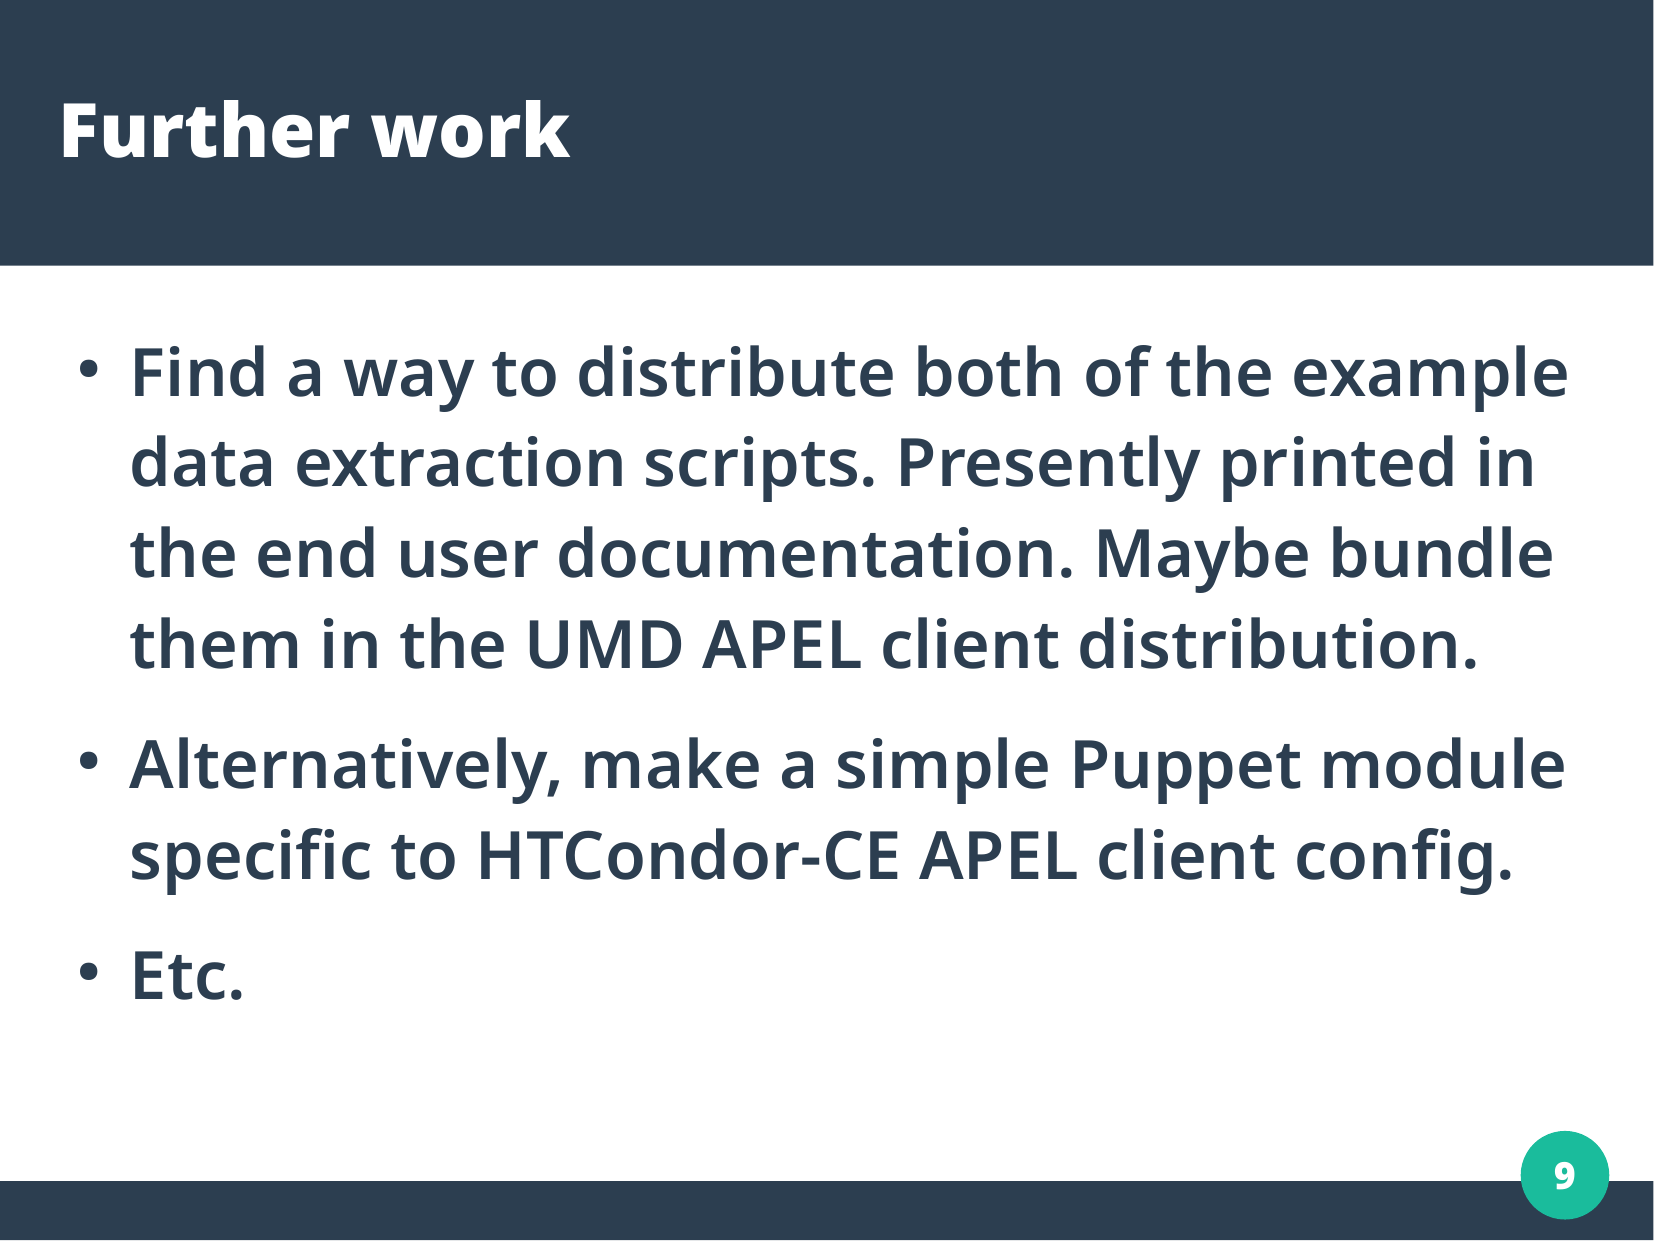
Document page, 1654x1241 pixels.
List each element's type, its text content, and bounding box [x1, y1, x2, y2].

list Find a way to distribute both of the example data extraction scripts. Presently printed in the end user documentation. Maybe bundle them in the UMD APEL client distribution. Alternatively, make a simple Puppet module specific to HTCondor-CE APEL client config. Etc. [59, 324, 1595, 1152]
title Further work [59, 49, 1595, 207]
